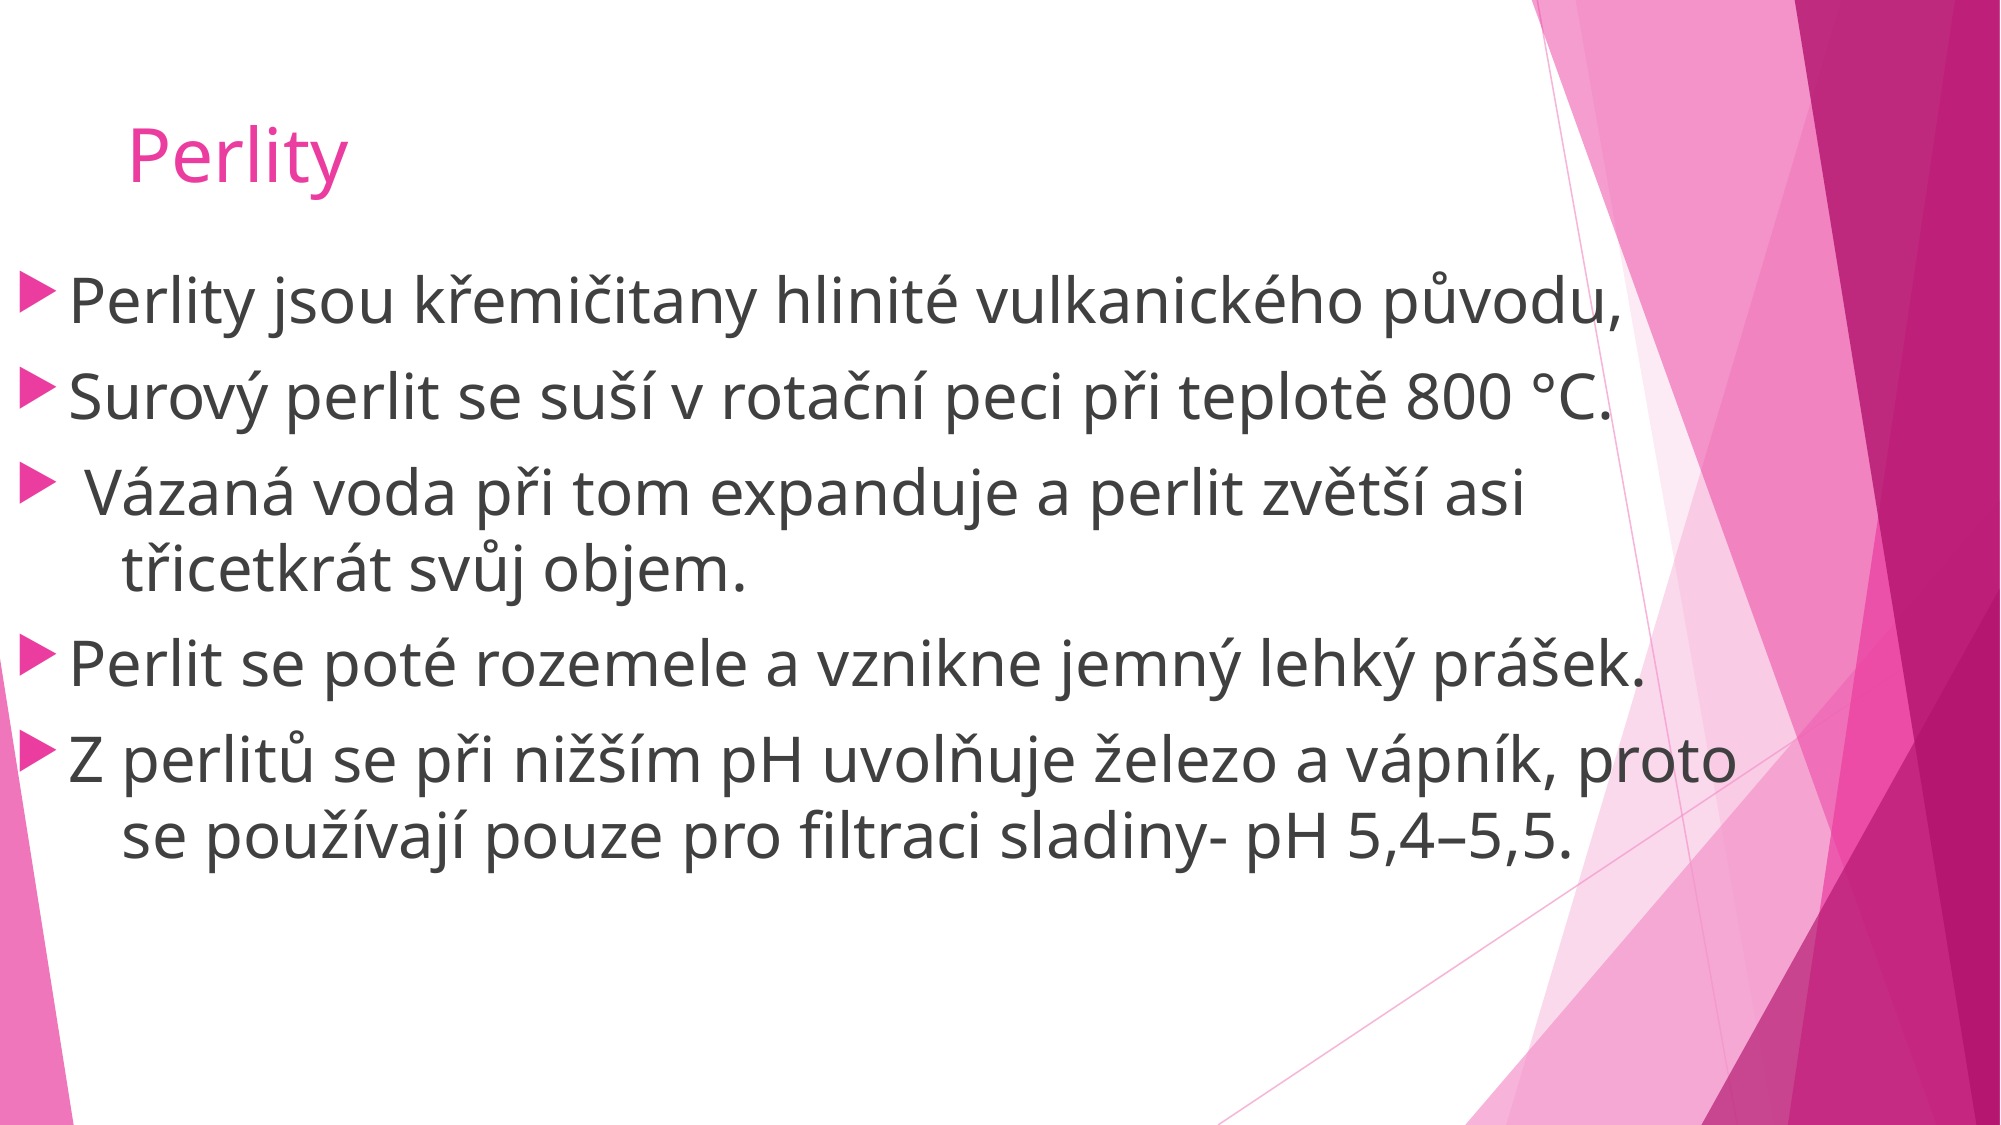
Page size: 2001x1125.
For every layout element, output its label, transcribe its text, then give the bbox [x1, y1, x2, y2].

title Perlity [111, 99, 1522, 252]
list Perlity jsou křemičitany hlinité vulkanického původu, Surový perlit se suší v rotační peci při teplotě 800 °C. Vázaná voda při tom expanduje a perlit zvětší asi třicetkrát svůj objem. Perlit se poté rozemele a vznikne jemný lehký prášek. Z perlitů se při nižším pH uvolňuje železo a vápník, proto se používají pouze pro filtraci sladiny- pH 5,4–5,5. [0, 252, 1765, 890]
